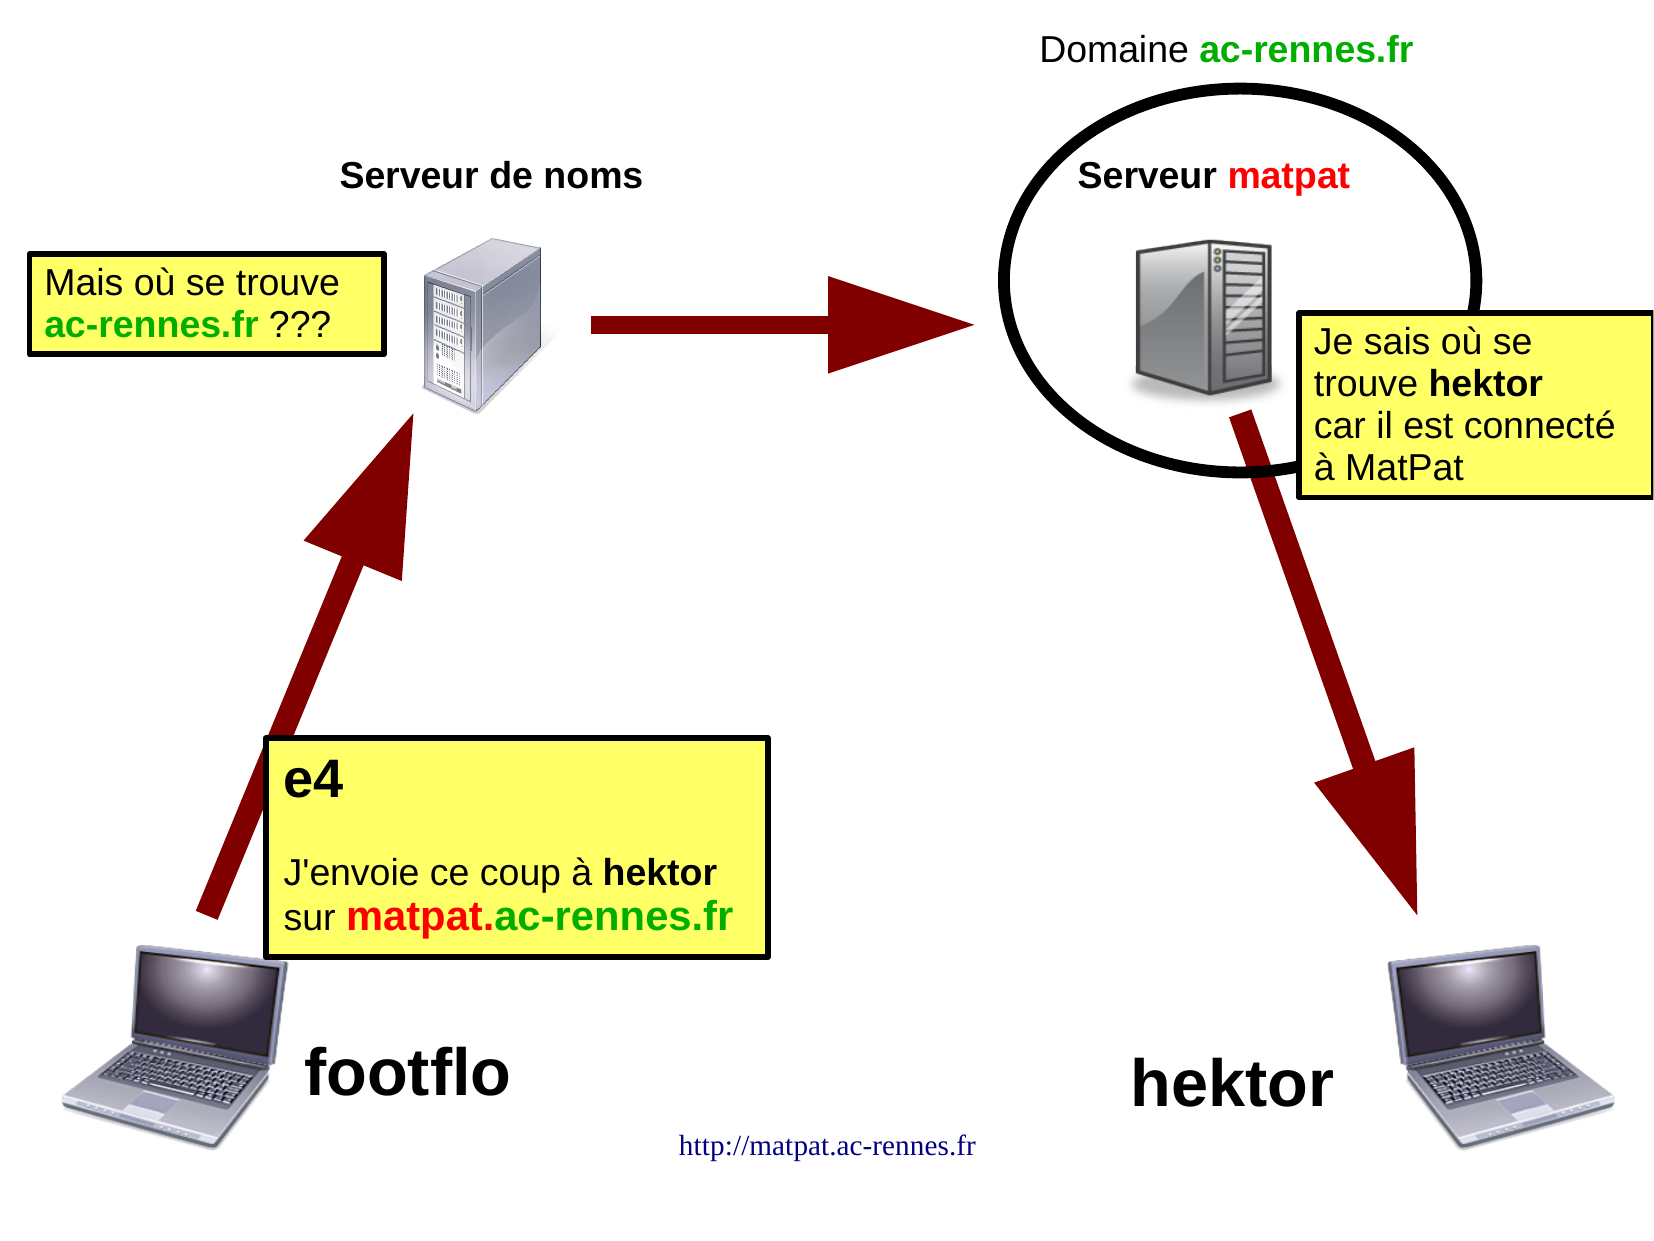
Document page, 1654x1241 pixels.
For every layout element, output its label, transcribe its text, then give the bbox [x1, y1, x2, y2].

text_box Domaine ac-rennes.fr [1003, 0, 1477, 100]
text_box Serveur matpat [1062, 147, 1388, 206]
picture [59, 944, 289, 1152]
picture [413, 236, 562, 414]
picture [1108, 236, 1300, 411]
text_box e4 J'envoie ce coup à hektor sur matpat.ac-rennes.fr [265, 738, 768, 958]
text_box Je sais où se trouve hektor car il est connecté à MatPat [1299, 313, 1654, 498]
text_box Mais où se trouve ac-rennes.fr ??? [29, 254, 384, 355]
text_box Serveur de noms [324, 147, 768, 206]
text_box footflo [265, 1003, 621, 1141]
text_box hektor [1092, 1014, 1388, 1152]
picture [1387, 944, 1618, 1152]
